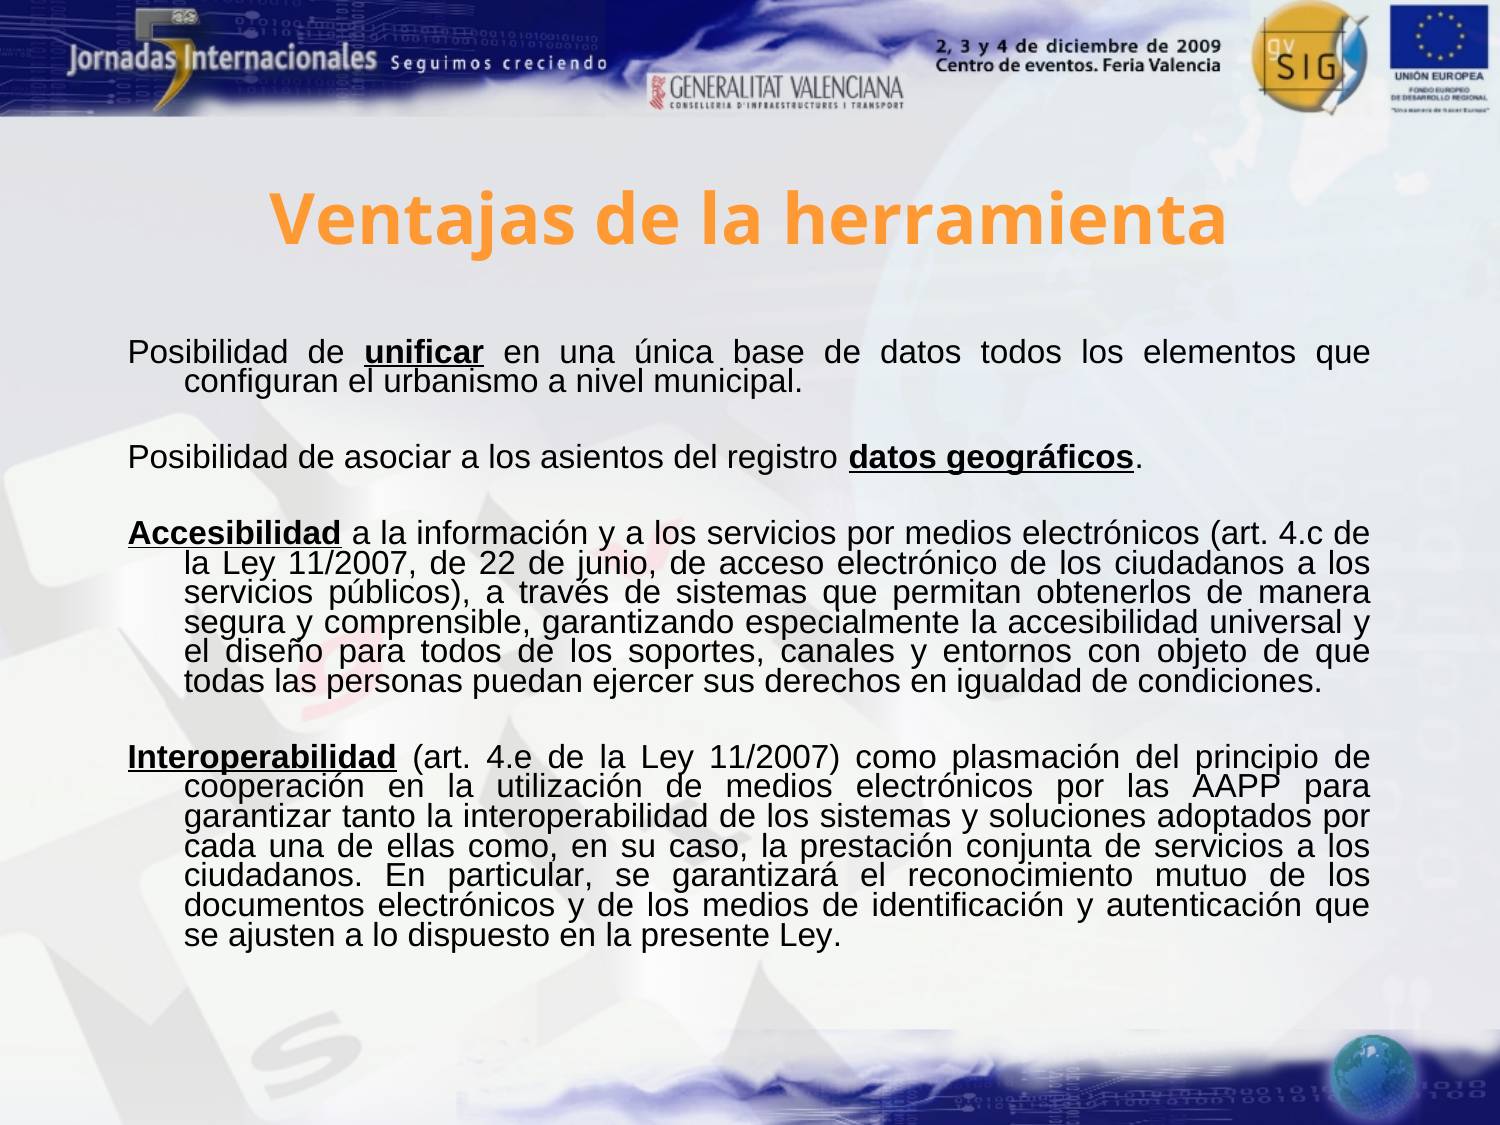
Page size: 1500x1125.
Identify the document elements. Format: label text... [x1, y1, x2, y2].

list Posibilidad de unificar en una única base de datos todos los elementos que configuran el urbanismo a nivel municipal. Posibilidad de asociar a los asientos del registro datos geográficos. Accesibilidad a la información y a los servicios por medios electrónicos (art. 4.c de la Ley 11/2007, de 22 de junio, de acceso electrónico de los ciudadanos a los servicios públicos), a través de sistemas que permitan obtenerlos de manera segura y comprensible, garantizando especialmente la accesibilidad universal y el diseño para todos de los soportes, canales y entornos con objeto de que todas las personas puedan ejercer sus derechos en igualdad de condiciones. Interoperabilidad (art. 4.e de la Ley 11/2007) como plasmación del principio de cooperación en la utilización de medios electrónicos por las AAPP para garantizar tanto la interoperabilidad de los sistemas y soluciones adoptados por cada una de ellas como, en su caso, la prestación conjunta de servicios a los ciudadanos. En particular, se garantizará el reconocimiento mutuo de los documentos electrónicos y de los medios de identificación y autenticación que se ajusten a lo dispuesto en la presente Ley. [112, 286, 1388, 1043]
picture [0, 282, 1500, 1125]
picture [0, 0, 1500, 151]
text_box Ventajas de la herramienta [0, 151, 1500, 282]
